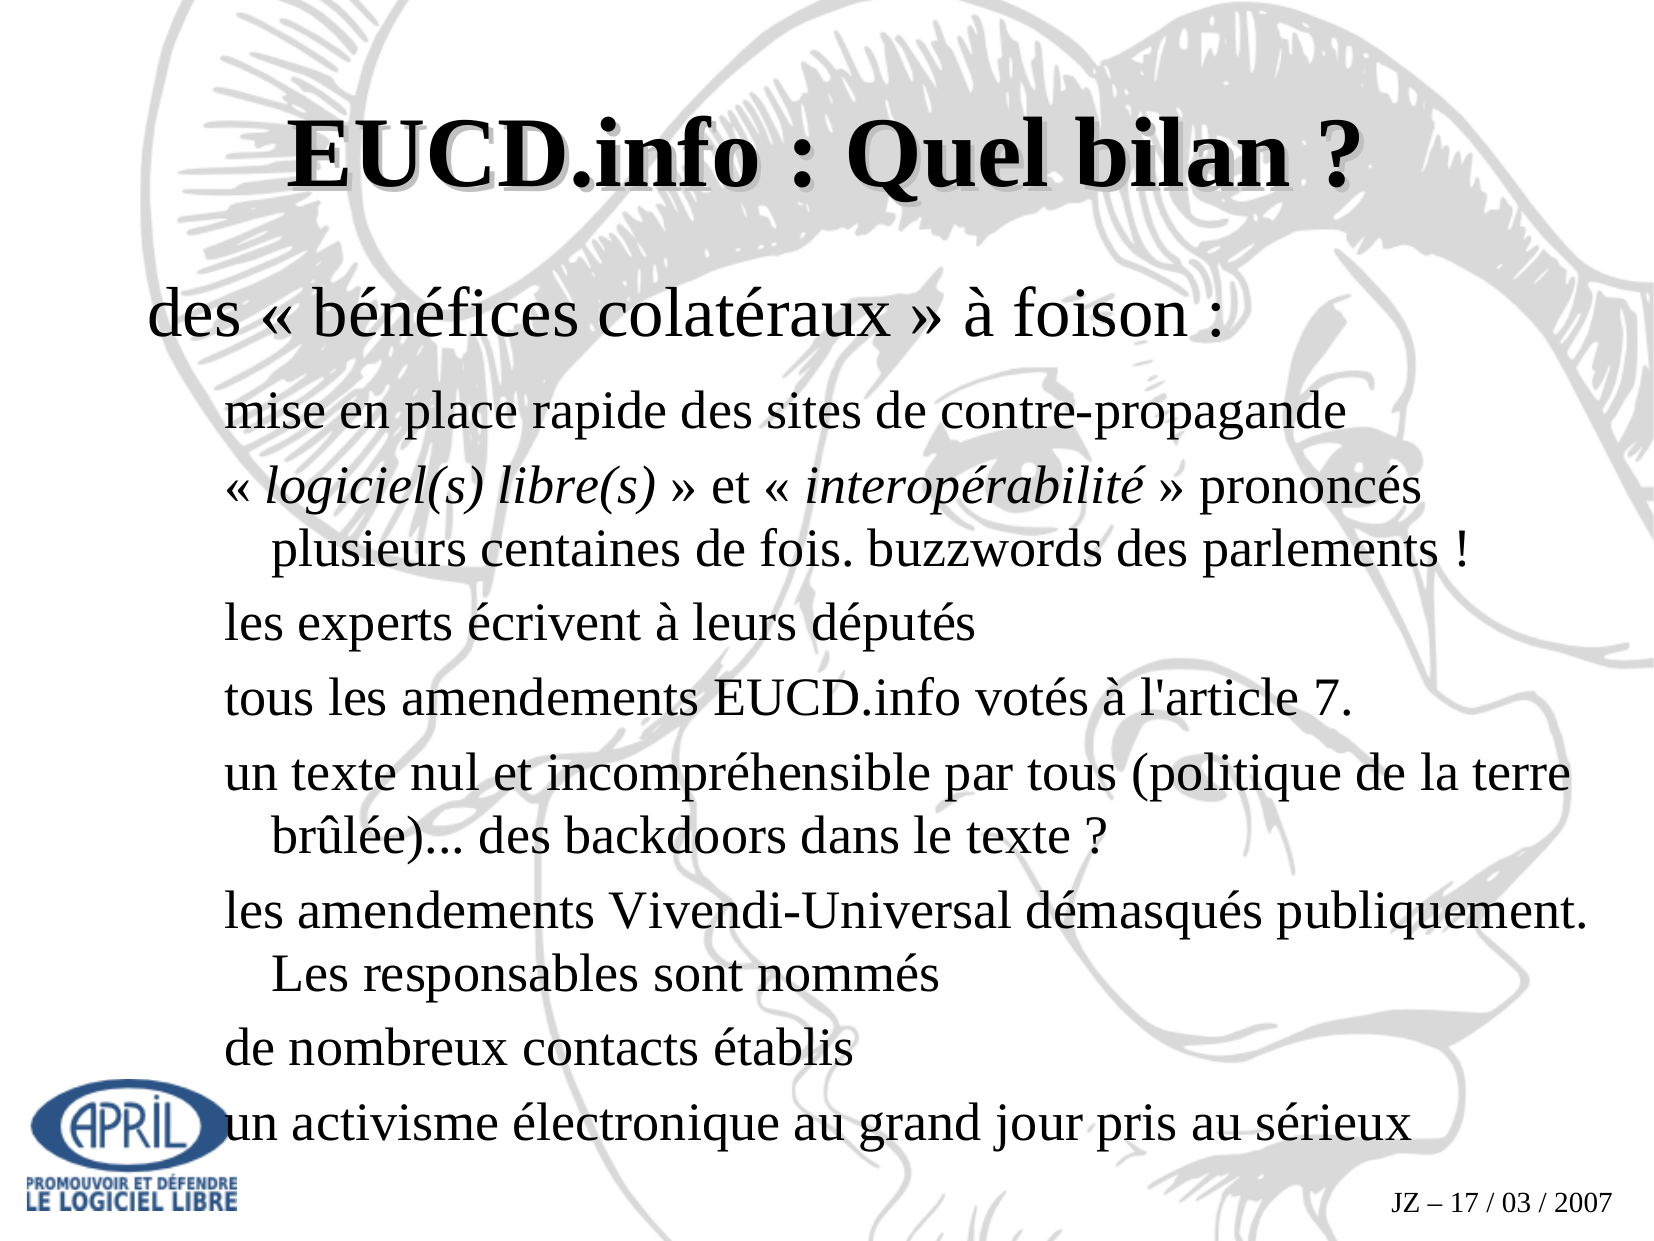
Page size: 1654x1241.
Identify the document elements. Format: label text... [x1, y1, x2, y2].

title EUCD.info : Quel bilan ? [82, 49, 1571, 257]
picture [0, 0, 1654, 1241]
list des « bénéfices colatéraux » à foison : mise en place rapide des sites de contre-propagande « logiciel(s) libre(s) » et « interopérabilité » prononcés plusieurs centaines de fois. buzzwords des parlements ! les experts écrivent à leurs députés tous les amendements EUCD.info votés à l'article 7. un texte nul et incompréhensible par tous (politique de la terre brûlée)... des backdoors dans le texte ? les amendements Vivendi-Universal démasqués publiquement. Les responsables sont nommés de nombreux contacts établis un activisme électronique au grand jour pris au sérieux [129, 265, 1618, 1145]
